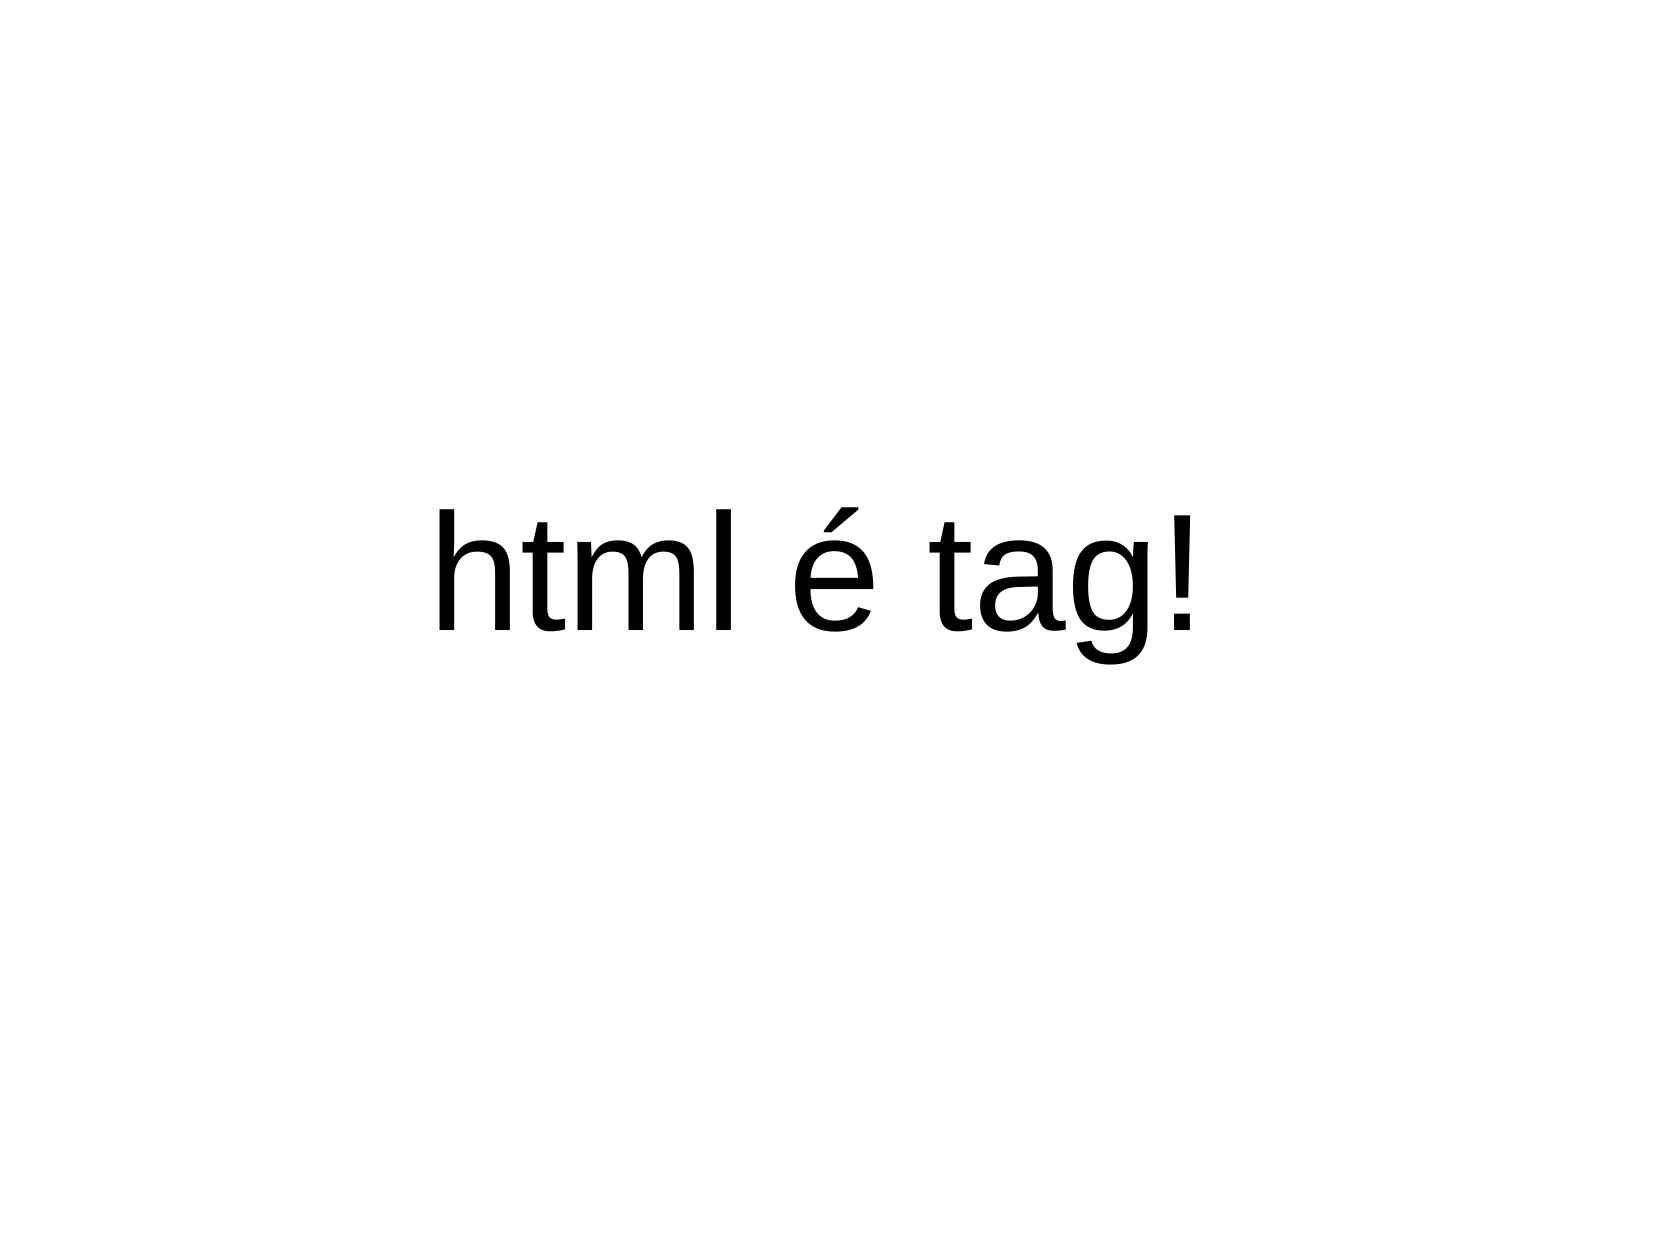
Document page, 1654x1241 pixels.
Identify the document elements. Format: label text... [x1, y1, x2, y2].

text_box html é tag! [413, 472, 1222, 674]
